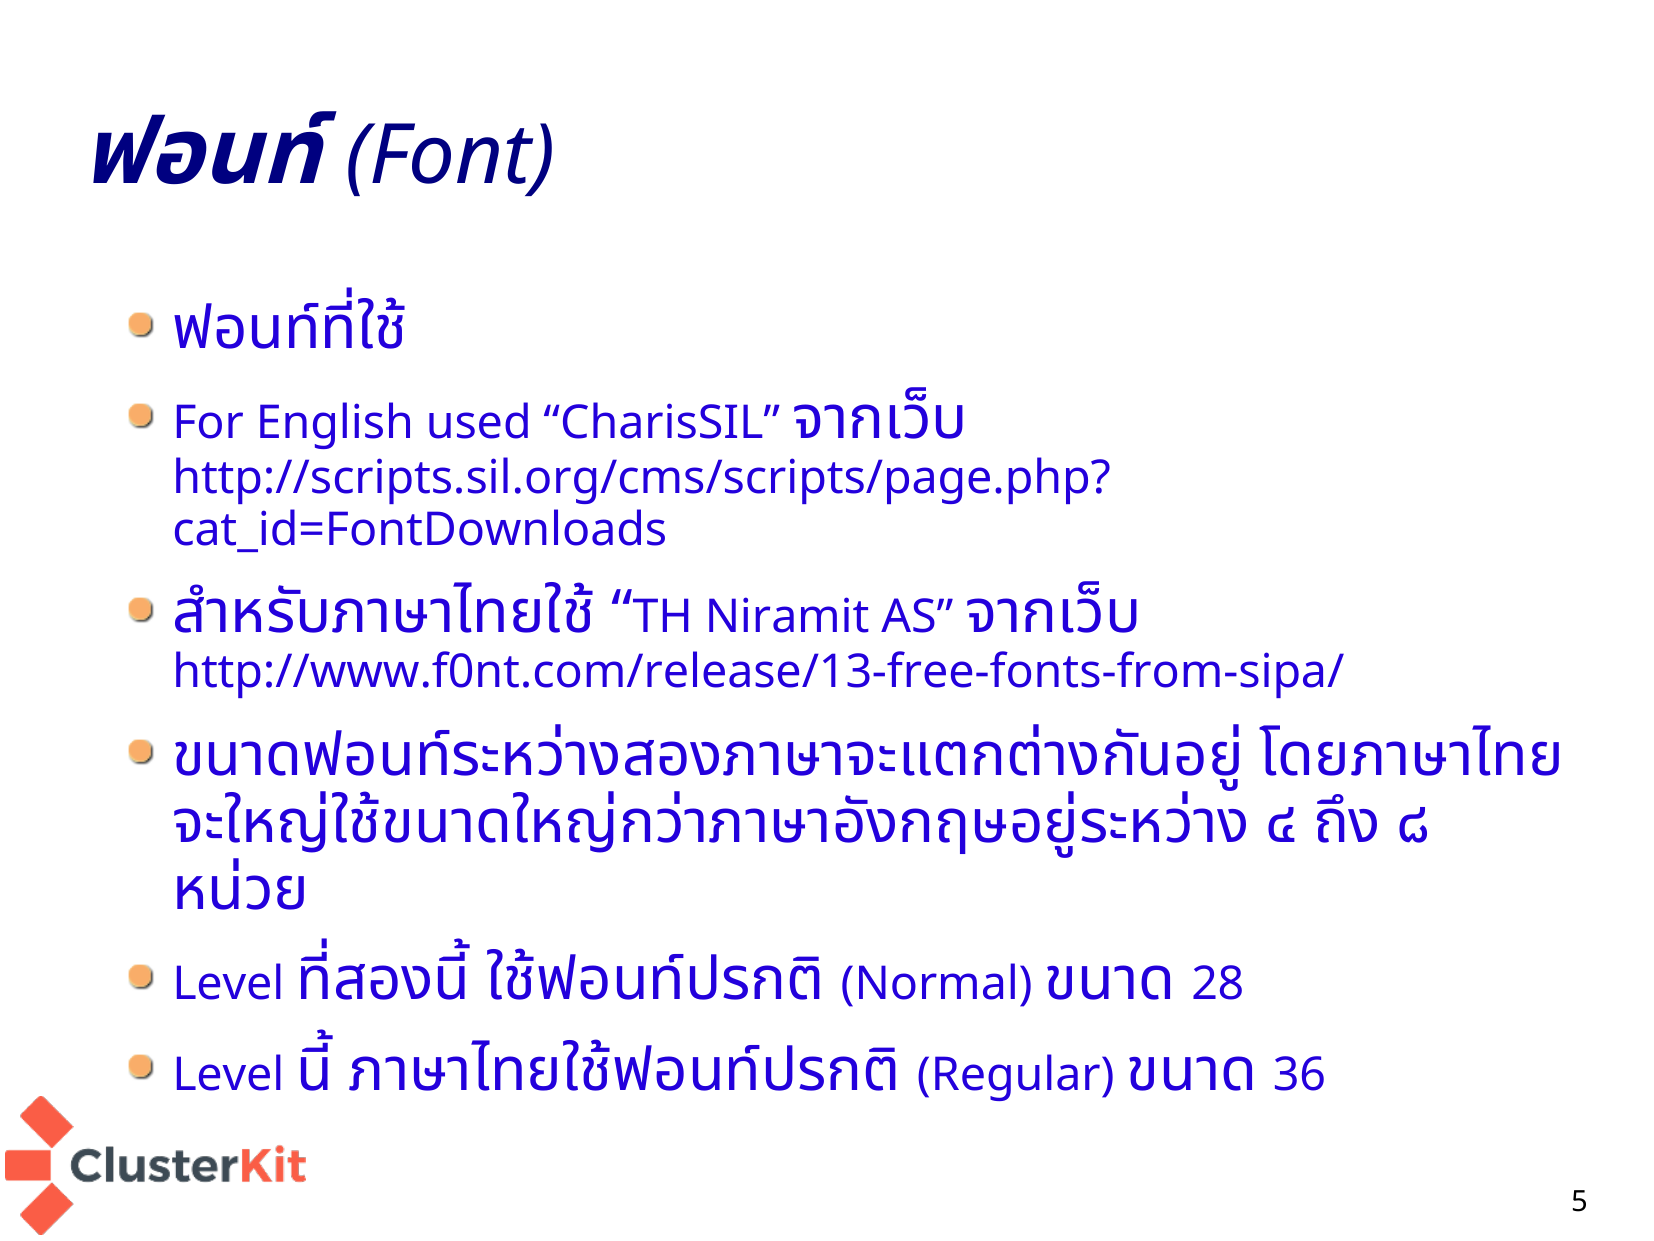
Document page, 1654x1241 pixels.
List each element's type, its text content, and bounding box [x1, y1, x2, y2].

list ฟอนท์ที่ใช้ For English used “CharisSIL” จากเว็บ http://scripts.sil.org/cms/scripts/page.php?cat_id=FontDownloads สำหรับภาษาไทยใช้ “TH Niramit AS” จากเว็บ http://www.f0nt.com/release/13-free-fonts-from-sipa/ ขนาดฟอนท์ระหว่างสองภาษาจะแตกต่างกันอยู่ โดยภาษาไทยจะใหญ่ใช้ขนาดใหญ่กว่าภาษาอังกฤษอยู่ระหว่าง ๔ ถึง ๘ หน่วย Level ที่สองนี้ ใช้ฟอนท์ปรกติ (Normal) ขนาด 28 Level นี้ ภาษาไทยใช้ฟอนท์ปรกติ (Regular) ขนาด 36 [82, 290, 1570, 1109]
picture [5, 1096, 306, 1235]
title ฟอนท์ (Font) [82, 49, 1570, 257]
